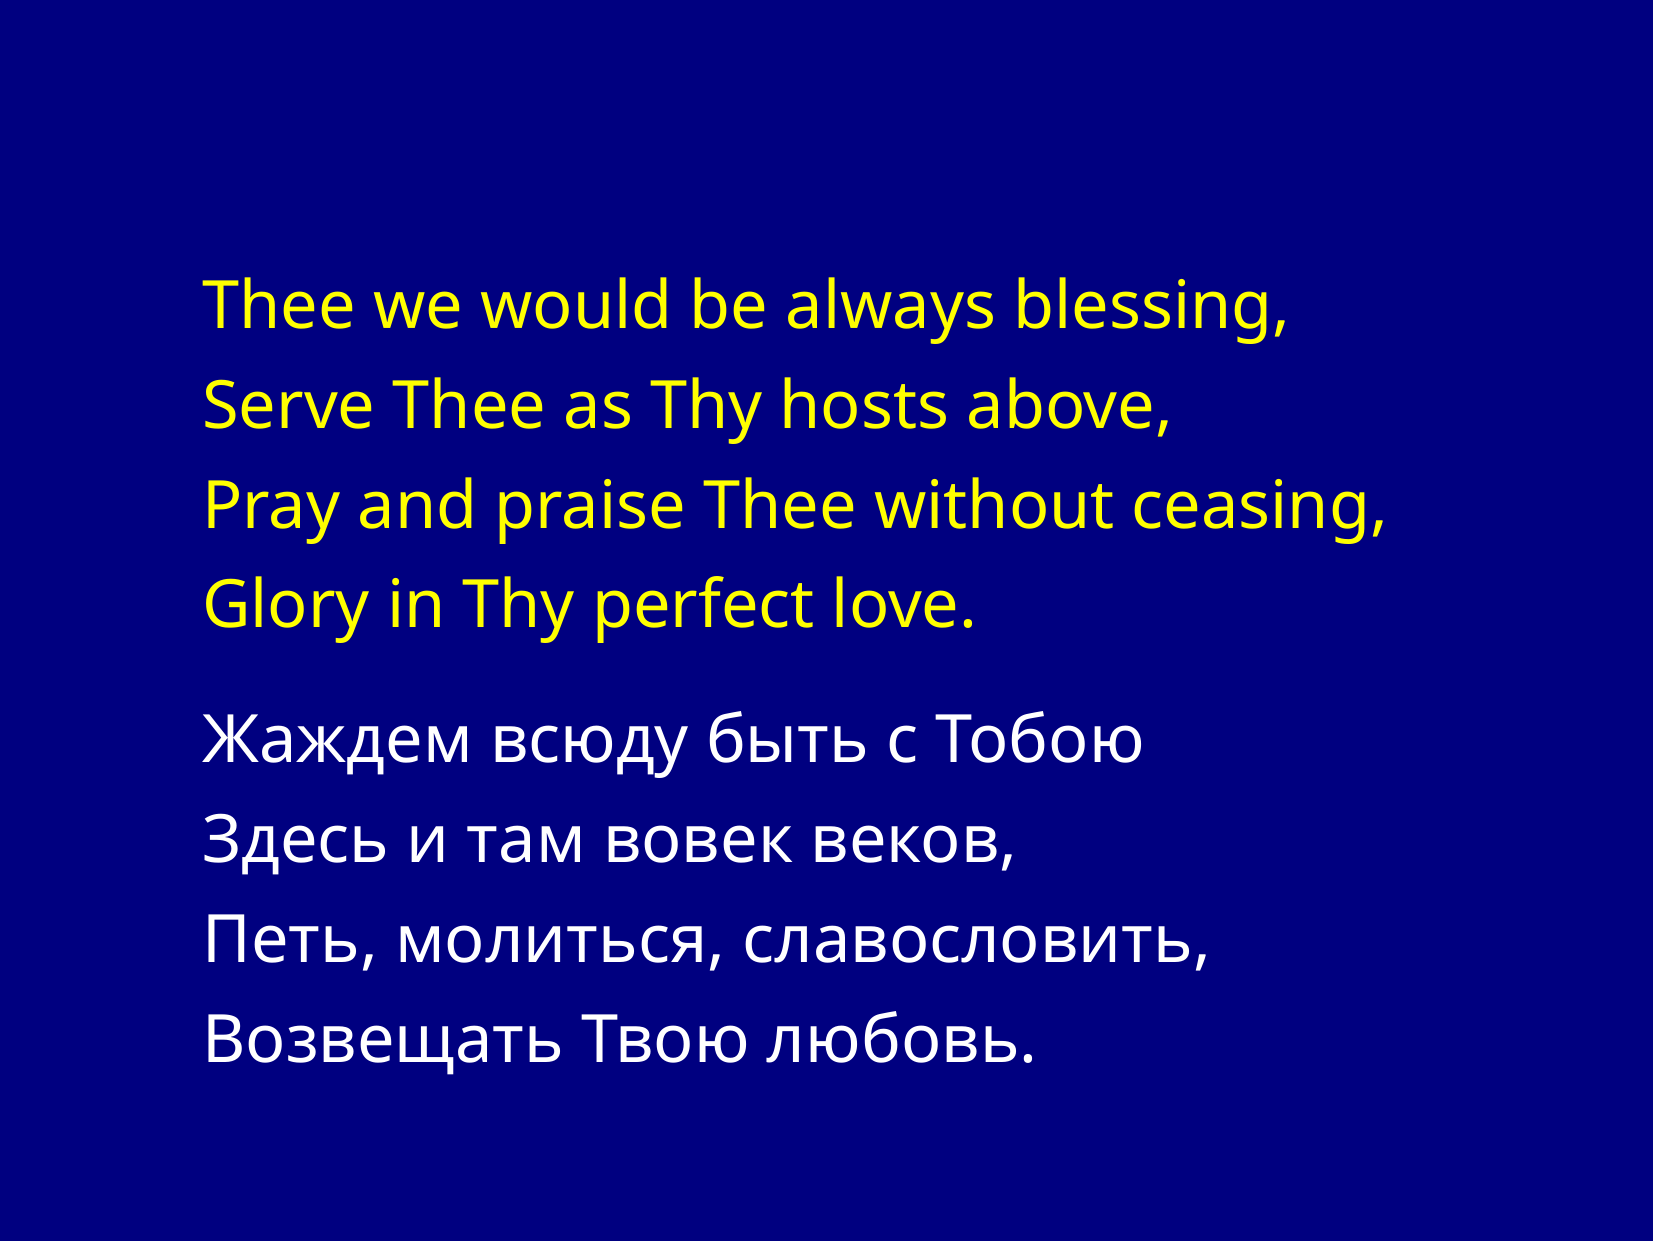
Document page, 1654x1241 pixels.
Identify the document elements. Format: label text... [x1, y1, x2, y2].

text_box Жаждем всюду быть с Тобою Здесь и там вовек веков, Петь, молиться, славословить, Возвещать Твою любовь. [75, 675, 1576, 1163]
text_box Thee we would be always blessing, Serve Thee as Thy hosts above, Pray and praise Thee without ceasing, Glory in Thy perfect love. [75, 150, 1576, 638]
